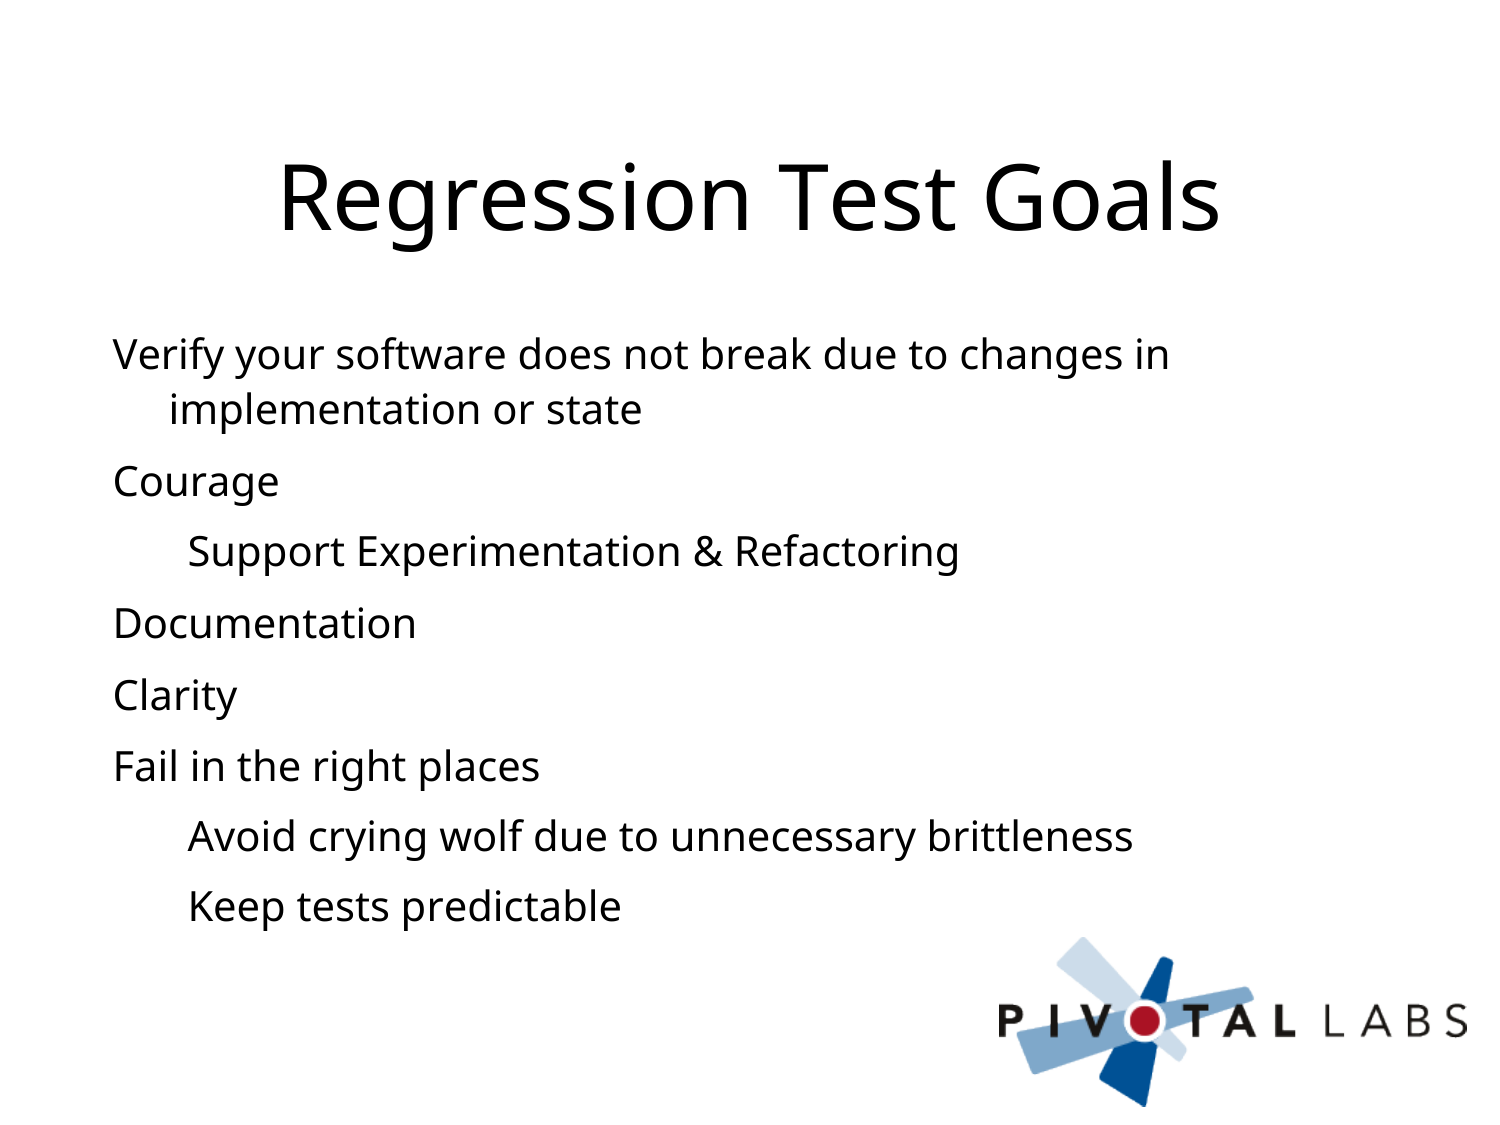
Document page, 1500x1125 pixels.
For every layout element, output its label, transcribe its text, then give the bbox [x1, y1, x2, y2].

picture [999, 937, 1467, 1107]
title Regression Test Goals [112, 76, 1388, 312]
list Verify your software does not break due to changes in implementation or state Courage Support Experimentation & Refactoring Documentation Clarity Fail in the right places Avoid crying wolf due to unnecessary brittleness Keep tests predictable [112, 324, 1388, 986]
